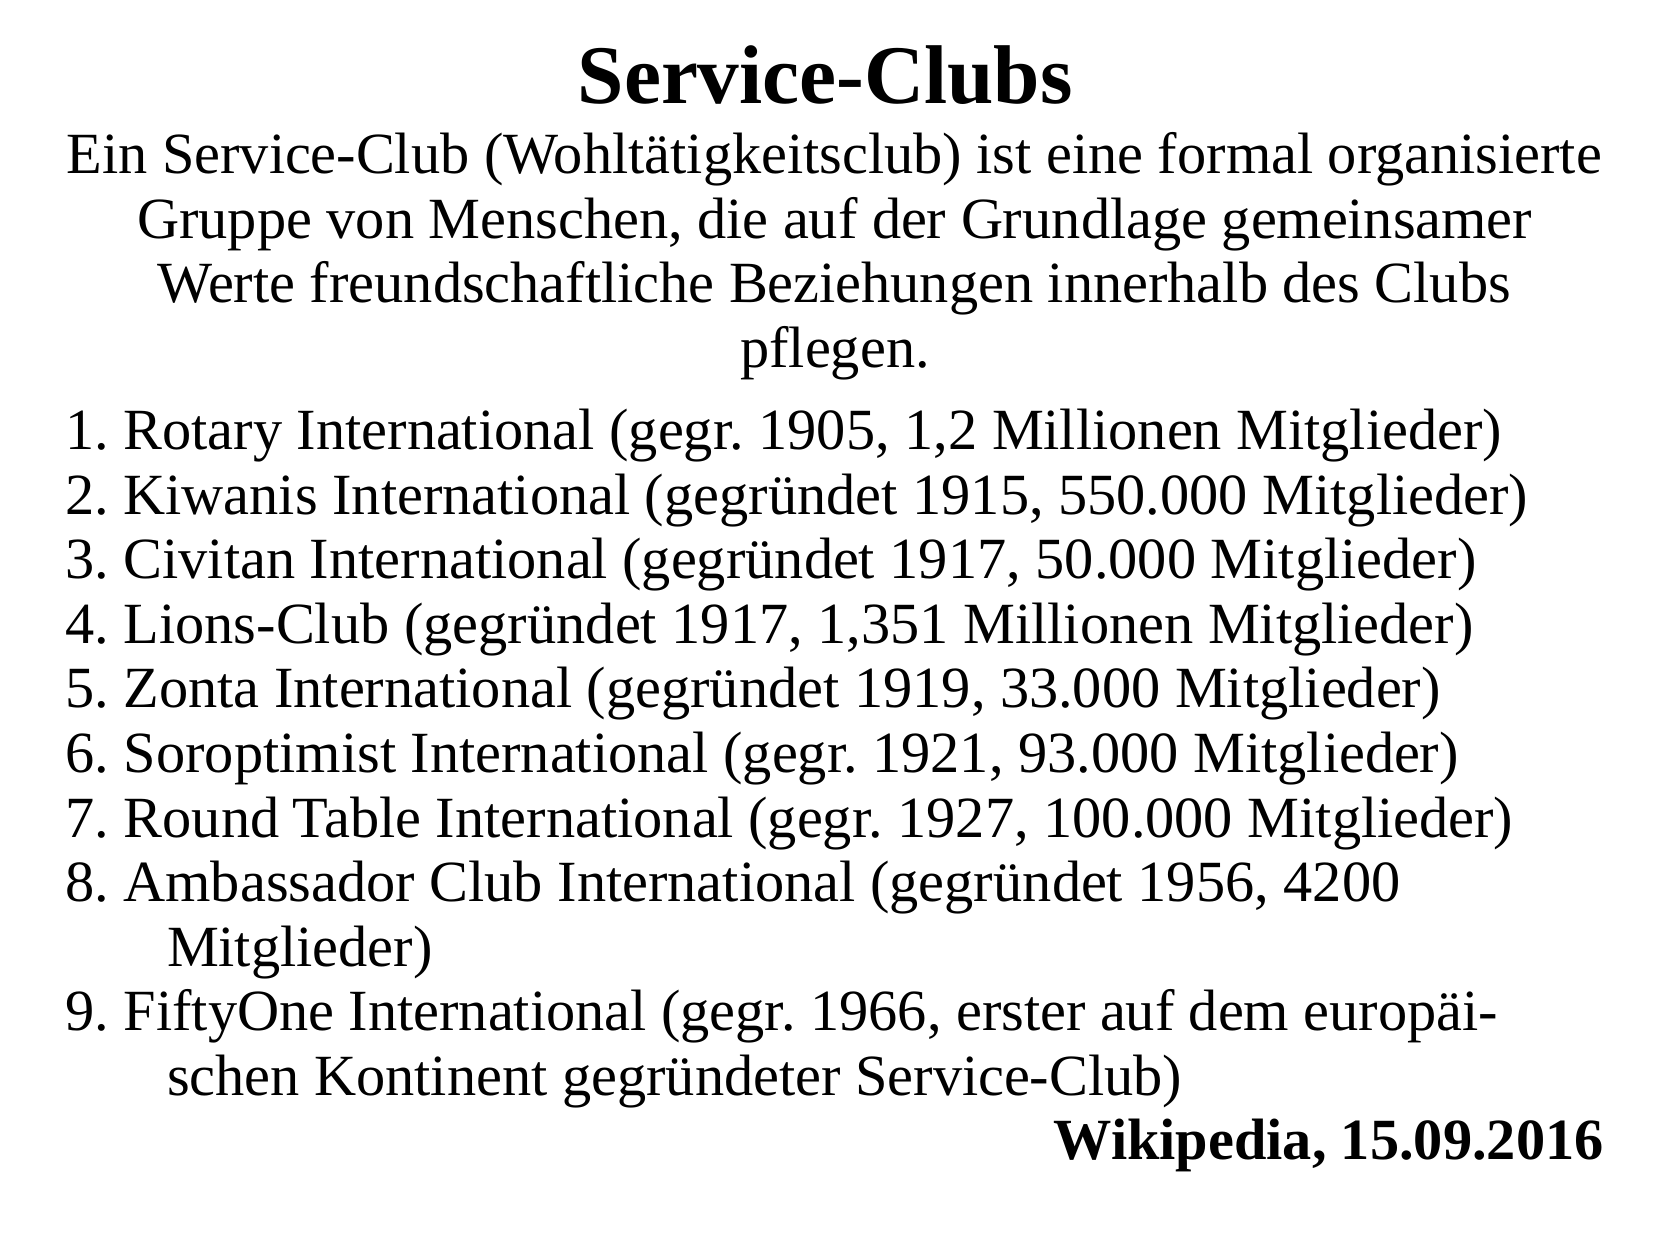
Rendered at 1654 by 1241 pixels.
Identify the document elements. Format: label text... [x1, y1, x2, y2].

text_box Service-Clubs Ein Service-Club (Wohltätigkeitsclub) ist eine formal organisierte Gruppe von Menschen, die auf der Grundlage gemeinsamer Werte freundschaftliche Beziehungen innerhalb des Clubs pflegen. Rotary International (gegr. 1905, 1,2 Millionen Mitglieder) Kiwanis International (gegründet 1915, 550.000 Mitglieder) Civitan International (gegründet 1917, 50.000 Mitglieder) Lions-Club (gegründet 1917, 1,351 Millionen Mitglieder) Zonta International (gegründet 1919, 33.000 Mitglieder) Soroptimist International (gegr. 1921, 93.000 Mitglieder) Round Table International (gegr. 1927, 100.000 Mitglieder) Ambassador Club International (gegründet 1956, 4200 Mitglieder) FiftyOne International (gegr. 1966, erster auf dem europäi- schen Kontinent gegründeter Service-Club) Wikipedia, 15.09.2016 [65, 29, 1608, 1186]
